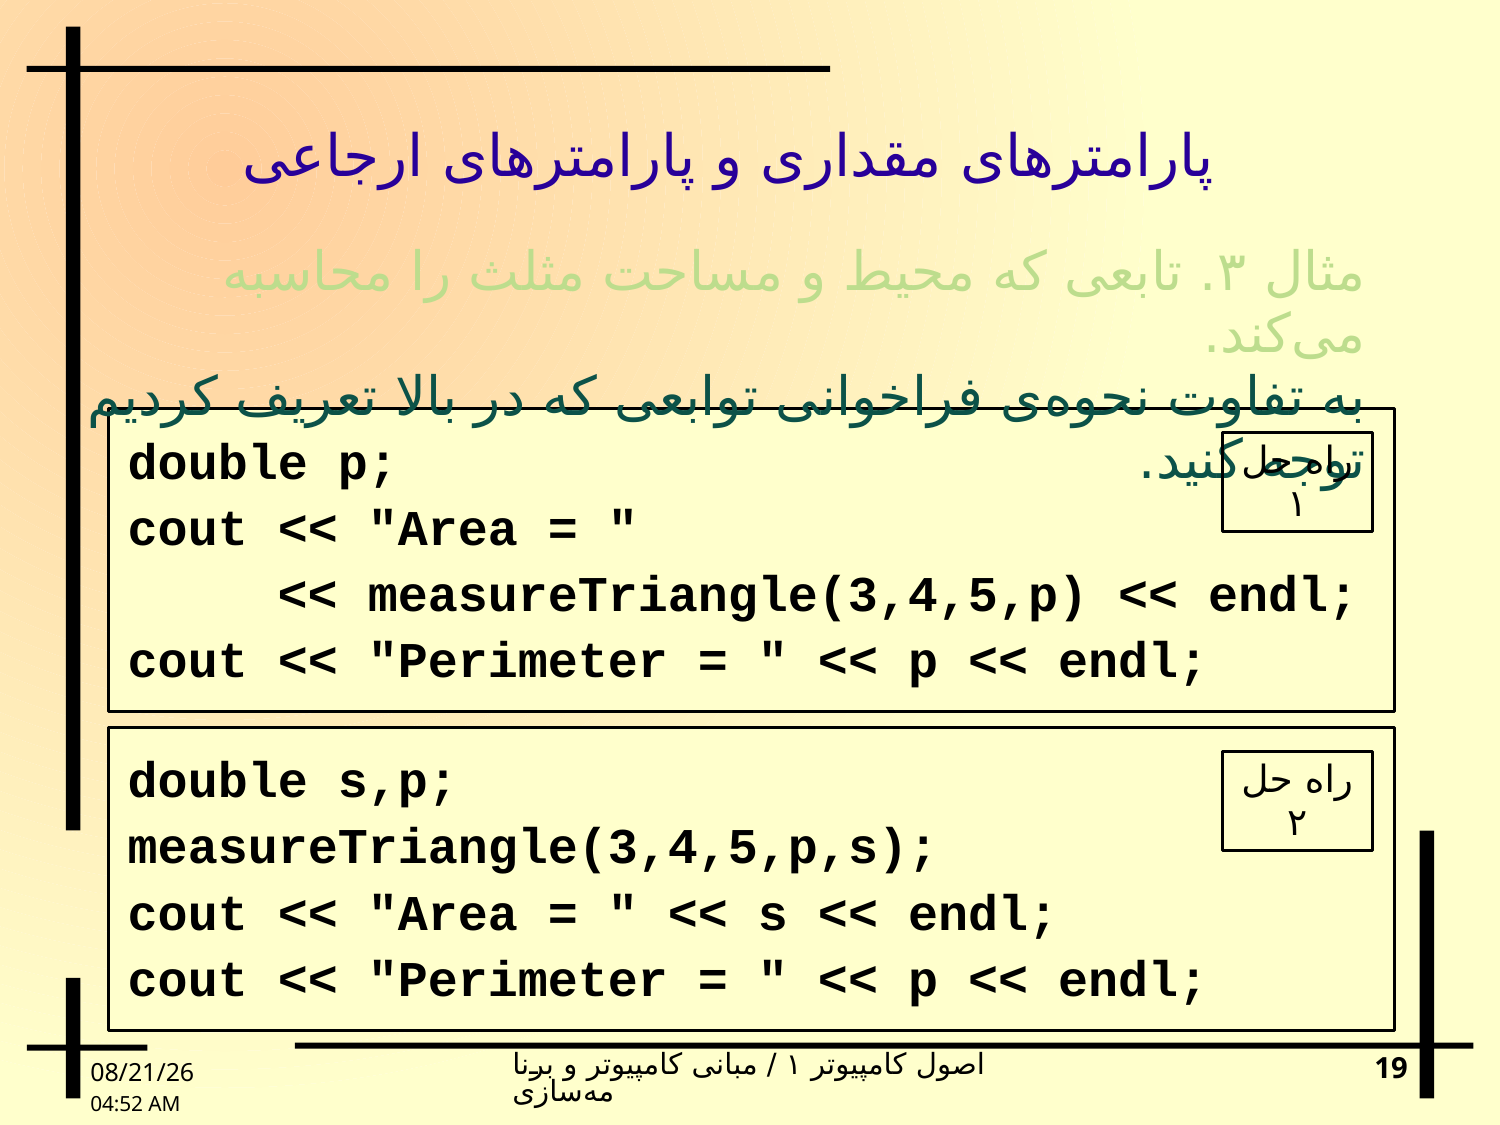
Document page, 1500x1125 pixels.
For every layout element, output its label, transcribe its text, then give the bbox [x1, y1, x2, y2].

list مثال ۳. تابعی که محیط و مساحت مثلث را محاسبه می‌کند. به تفاوت نحوه‌ی فراخوانی توابعی که در بالا تعریف کردیم توجه کنید. [81, 239, 1419, 410]
text_box راه حل ۲ [1222, 751, 1373, 825]
list double p; cout << "Area = " << measureTriangle(3,4,5,p) << endl; cout << "Perimeter = " << p << endl; [108, 410, 1395, 712]
title پارامترهای مقداری و پارامترهای ارجاعی [113, 96, 1344, 217]
list double s,p; measureTriangle(3,4,5,p,s); cout << "Area = " << s << endl; cout << "Perimeter = " << p << endl; [108, 727, 1395, 1031]
text_box راه حل ۱ [1222, 432, 1373, 507]
